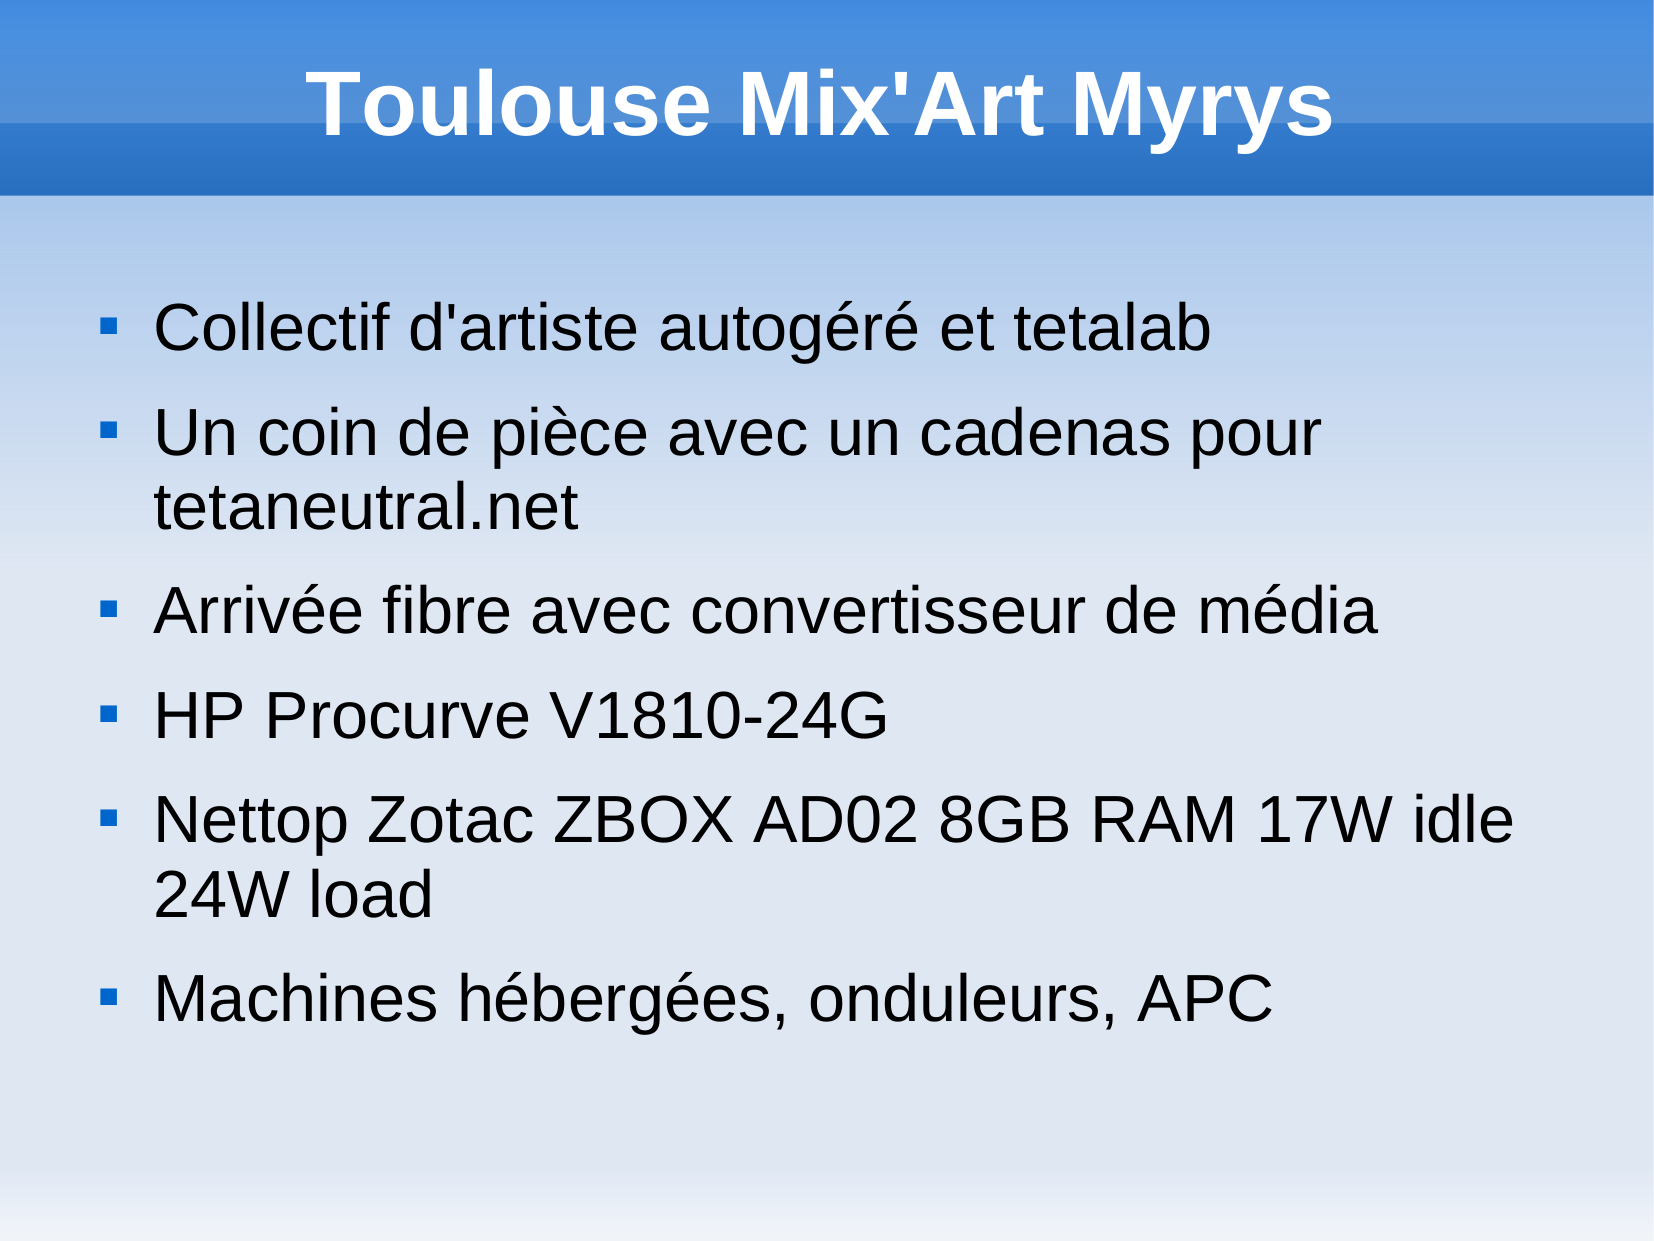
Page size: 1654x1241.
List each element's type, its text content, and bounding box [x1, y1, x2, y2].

title Toulouse Mix'Art Myrys [76, 7, 1565, 200]
list Collectif d'artiste autogéré et tetalab Un coin de pièce avec un cadenas pour tetaneutral.net Arrivée fibre avec convertisseur de média HP Procurve V1810-24G Nettop Zotac ZBOX AD02 8GB RAM 17W idle 24W load Machines hébergées, onduleurs, APC [82, 290, 1571, 1094]
picture [0, 0, 1654, 1241]
